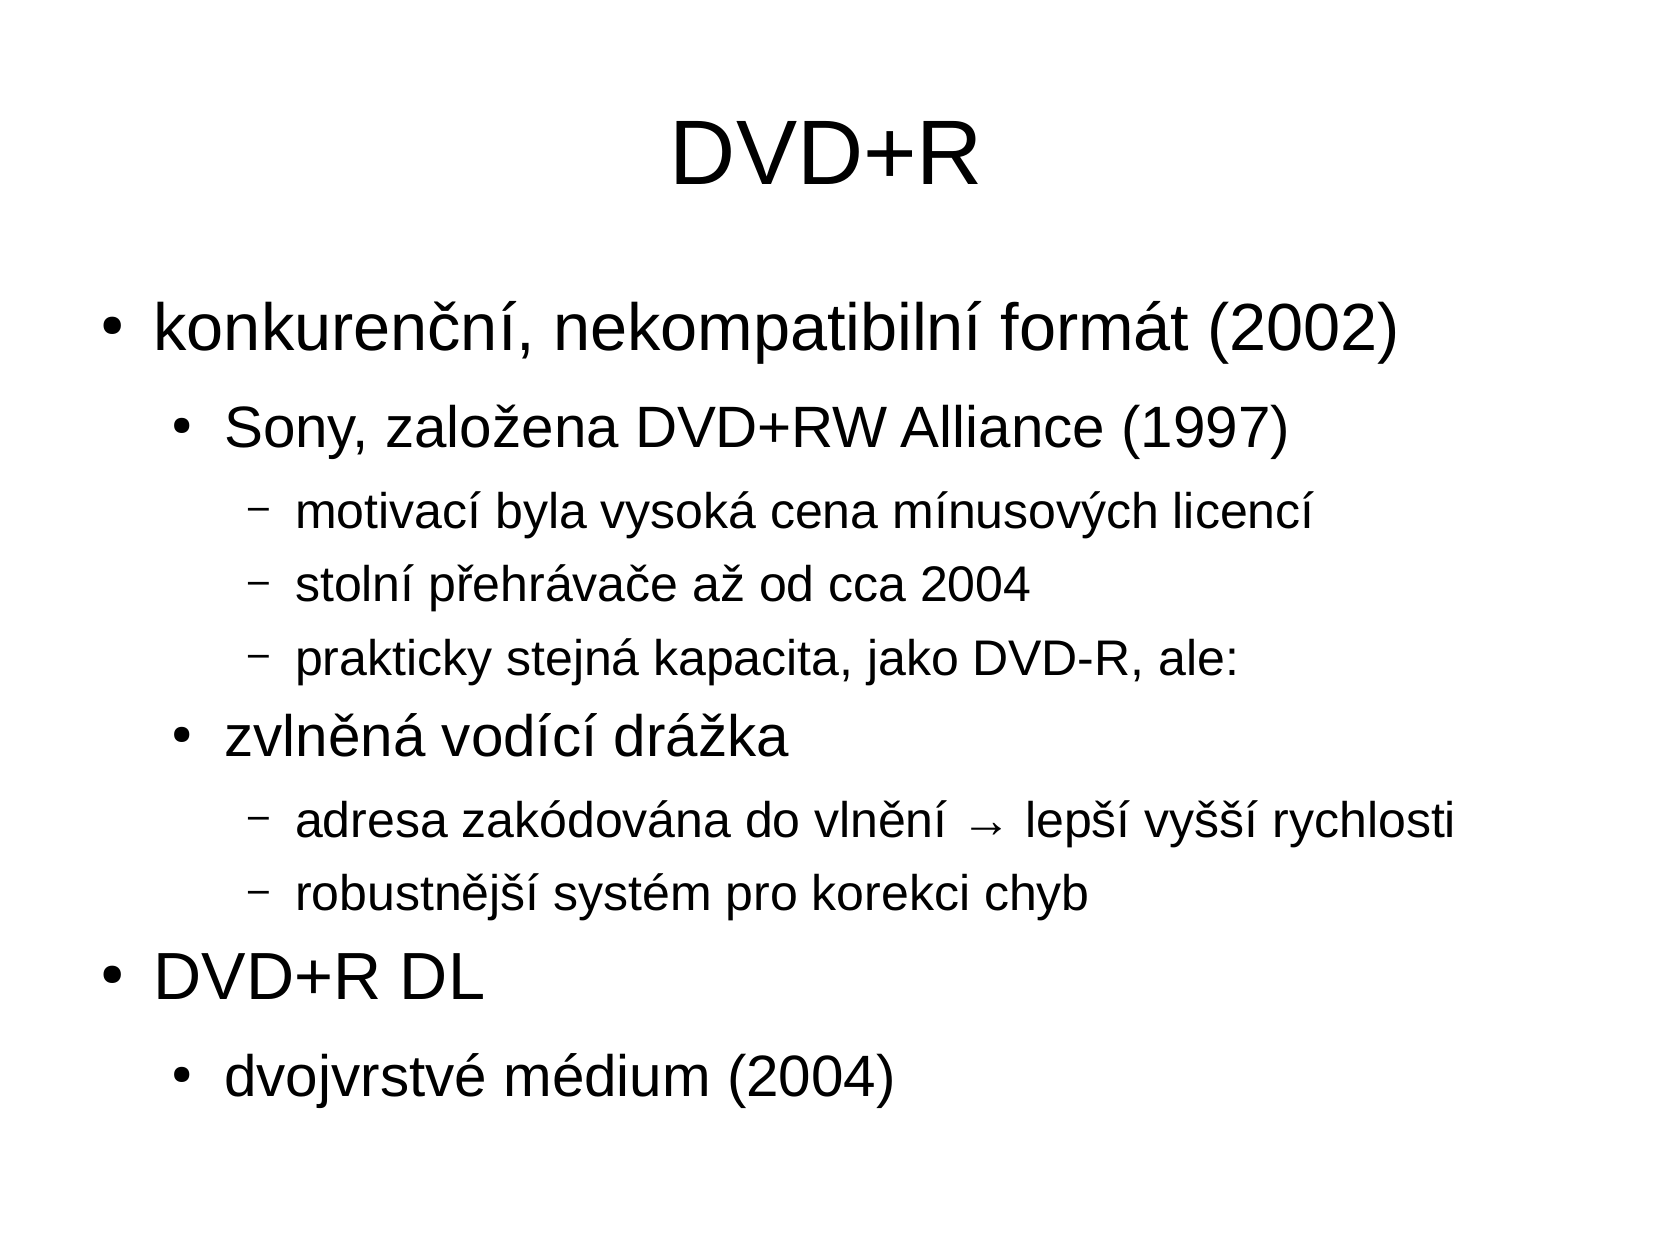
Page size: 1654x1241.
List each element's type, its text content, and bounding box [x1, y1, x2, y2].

list konkurenční, nekompatibilní formát (2002) Sony, založena DVD+RW Alliance (1997) motivací byla vysoká cena mínusových licencí stolní přehrávače až od cca 2004 prakticky stejná kapacita, jako DVD-R, ale: zvlněná vodící drážka adresa zakódována do vlnění → lepší vyšší rychlosti robustnější systém pro korekci chyb DVD+R DL dvojvrstvé médium (2004) [82, 290, 1571, 1109]
title DVD+R [82, 56, 1571, 250]
